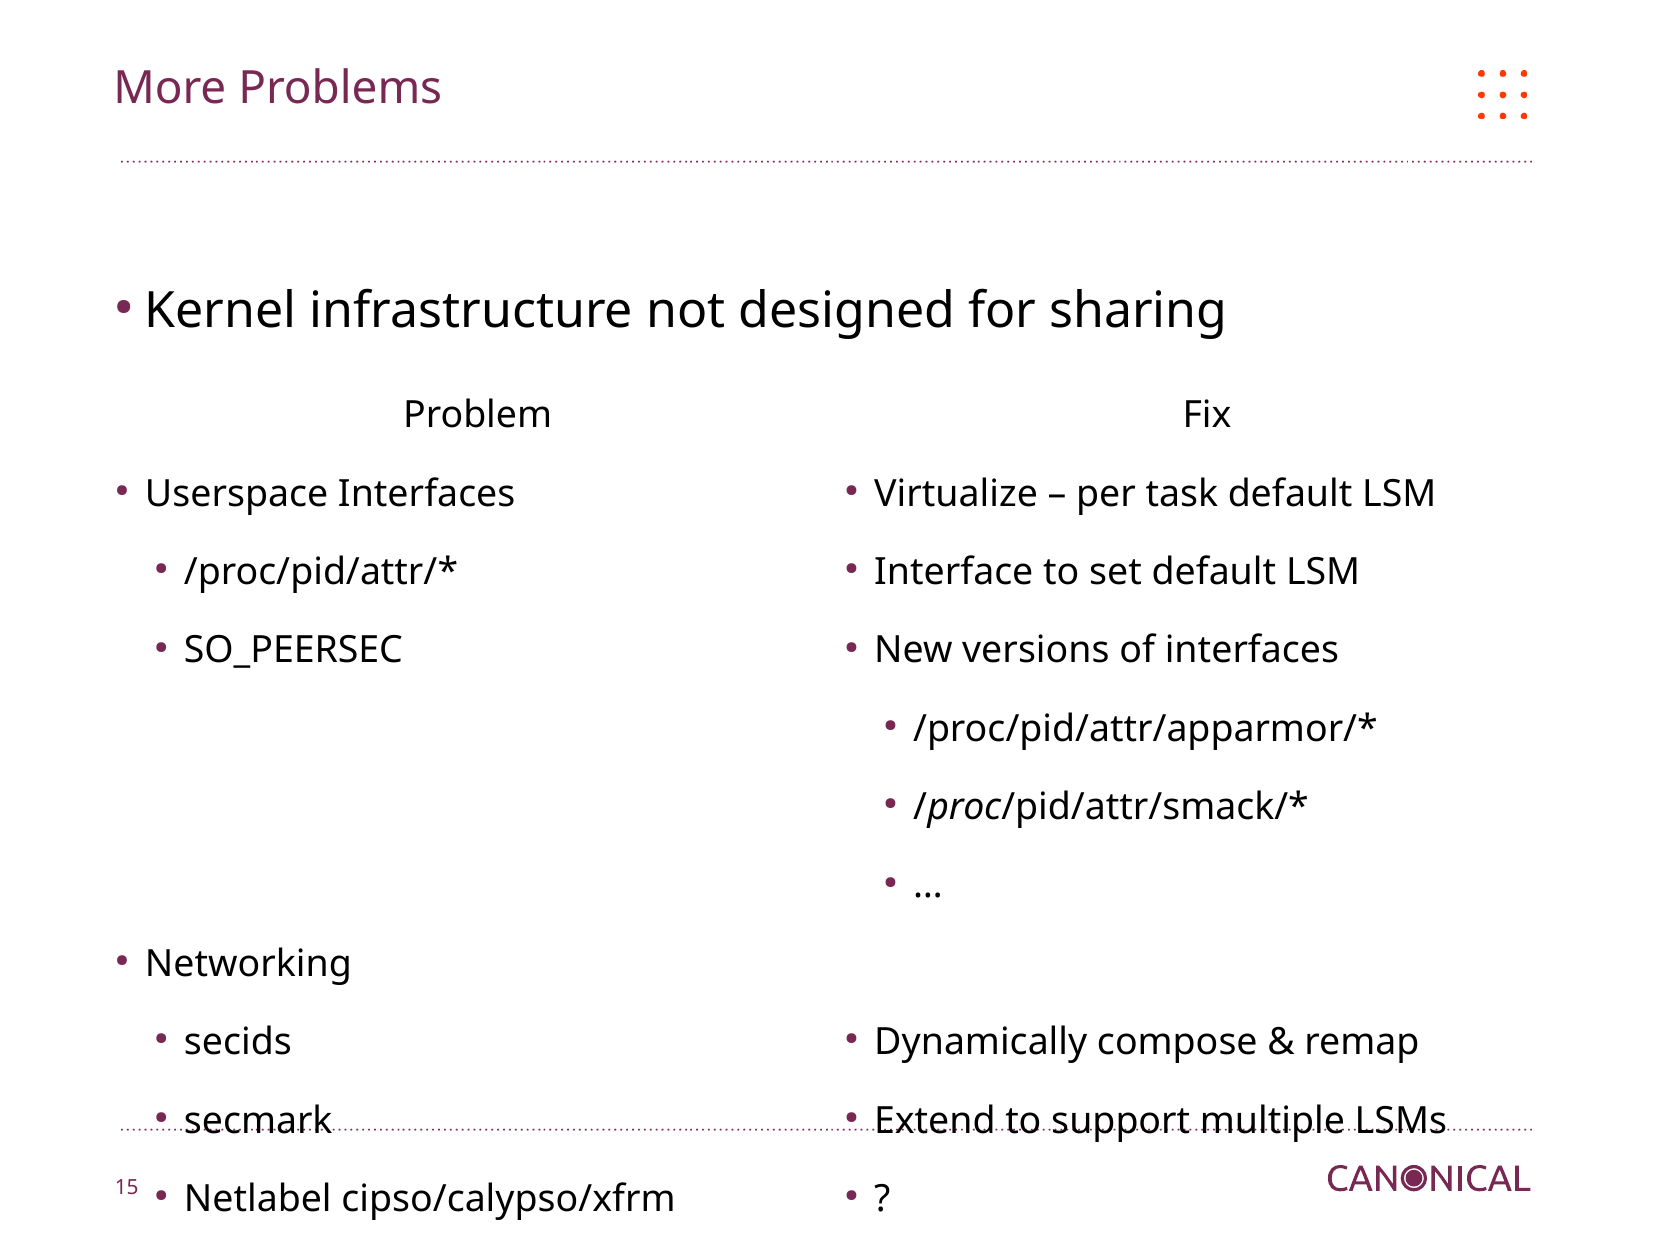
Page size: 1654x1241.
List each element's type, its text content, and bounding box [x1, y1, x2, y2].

picture [111, 159, 1533, 166]
list Fix Virtualize – per task default LSM Interface to set default LSM New versions of interfaces /proc/pid/attr/apparmor/* /proc/pid/attr/smack/* … Dynamically compose & remap Extend to support multiple LSMs ? [844, 375, 1540, 1092]
list Problem Userspace Interfaces /proc/pid/attr/* SO_PEERSEC Networking secids secmark Netlabel cipso/calypso/xfrm [115, 375, 811, 1092]
picture [1478, 70, 1527, 119]
list Kernel infrastructure not designed for sharing [115, 256, 1410, 1241]
title More Problems [113, 64, 1382, 107]
picture [1410, 1127, 1533, 1134]
